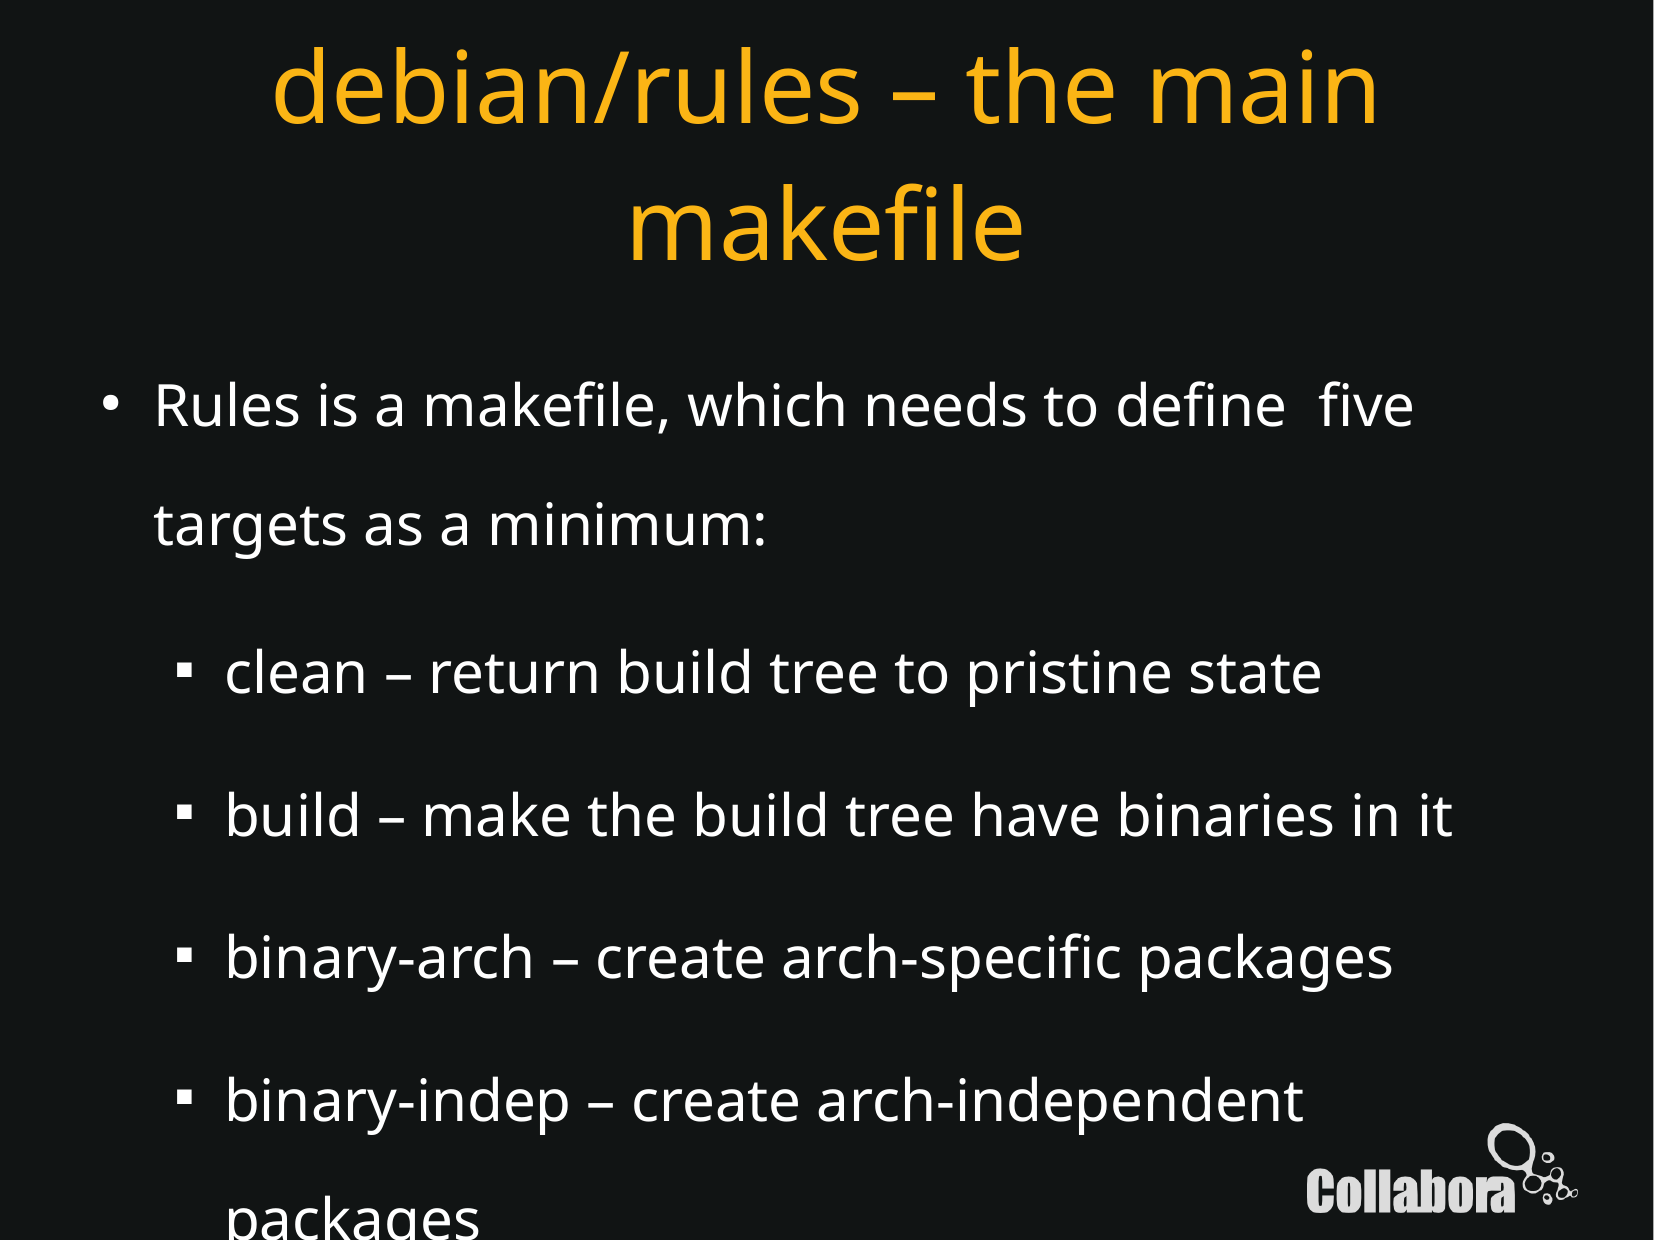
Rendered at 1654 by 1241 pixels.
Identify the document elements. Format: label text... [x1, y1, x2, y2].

list Rules is a makefile, which needs to define five targets as a minimum: clean – return build tree to pristine state build – make the build tree have binaries in it binary-arch – create arch-specific packages binary-indep – create arch-independent packages binary – create all packages [82, 324, 1571, 1109]
title debian/rules – the main makefile [82, 49, 1571, 257]
picture [1307, 1123, 1578, 1213]
